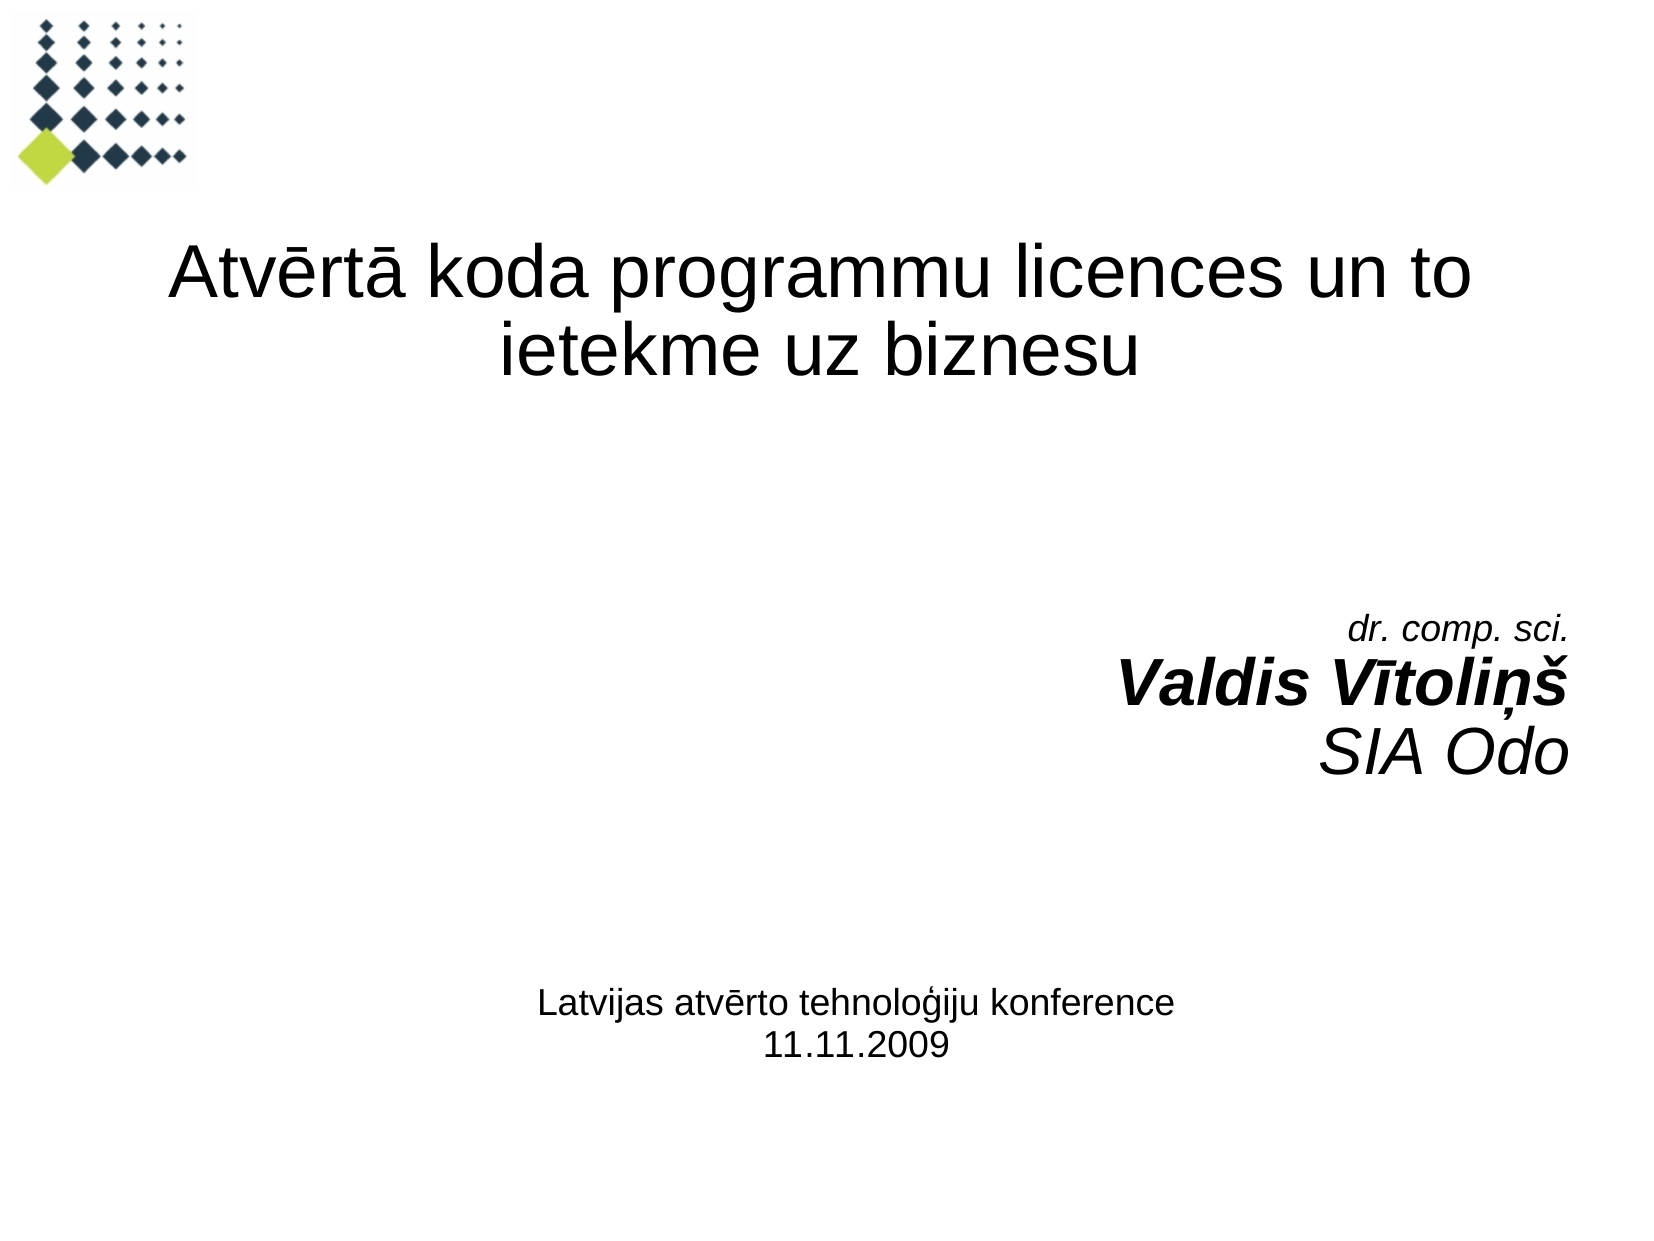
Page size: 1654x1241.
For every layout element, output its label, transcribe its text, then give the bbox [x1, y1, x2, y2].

title Atvērtā koda programmu licences un to ietekme uz biznesu [76, 206, 1565, 414]
text_box Latvijas atvērto tehnoloģiju konference 11.11.2009 [177, 974, 1536, 1073]
picture [12, 12, 196, 189]
subtitle dr. comp. sci. Valdis Vītoliņš SIA Odo [82, 609, 1571, 791]
